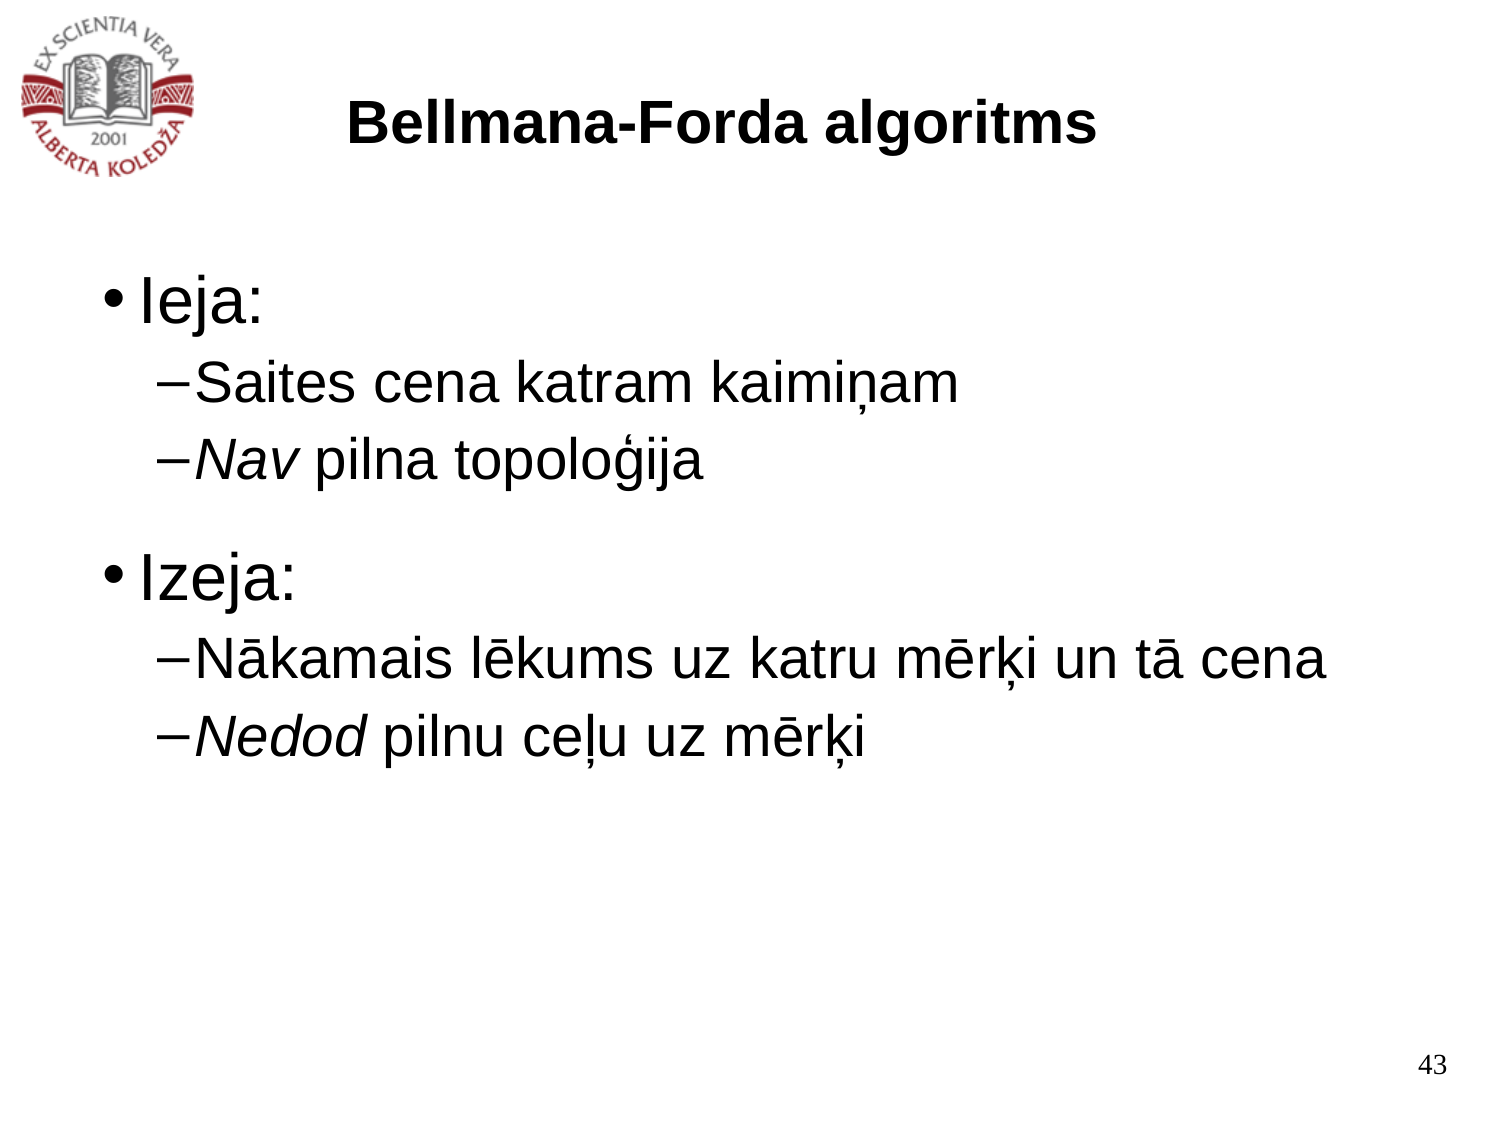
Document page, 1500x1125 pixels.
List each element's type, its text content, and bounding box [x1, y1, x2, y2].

title Bellmana-Forda algoritms [50, 62, 1374, 175]
picture [21, 16, 194, 177]
text_box Ieja: Saites cena katram kaimiņam Nav pilna topoloģija Izeja: Nākamais lēkums uz katru mērķi un tā cena Nedod pilnu ceļu uz mērķi [87, 249, 1363, 925]
text_box <skaitlis> [1312, 1037, 1463, 1101]
